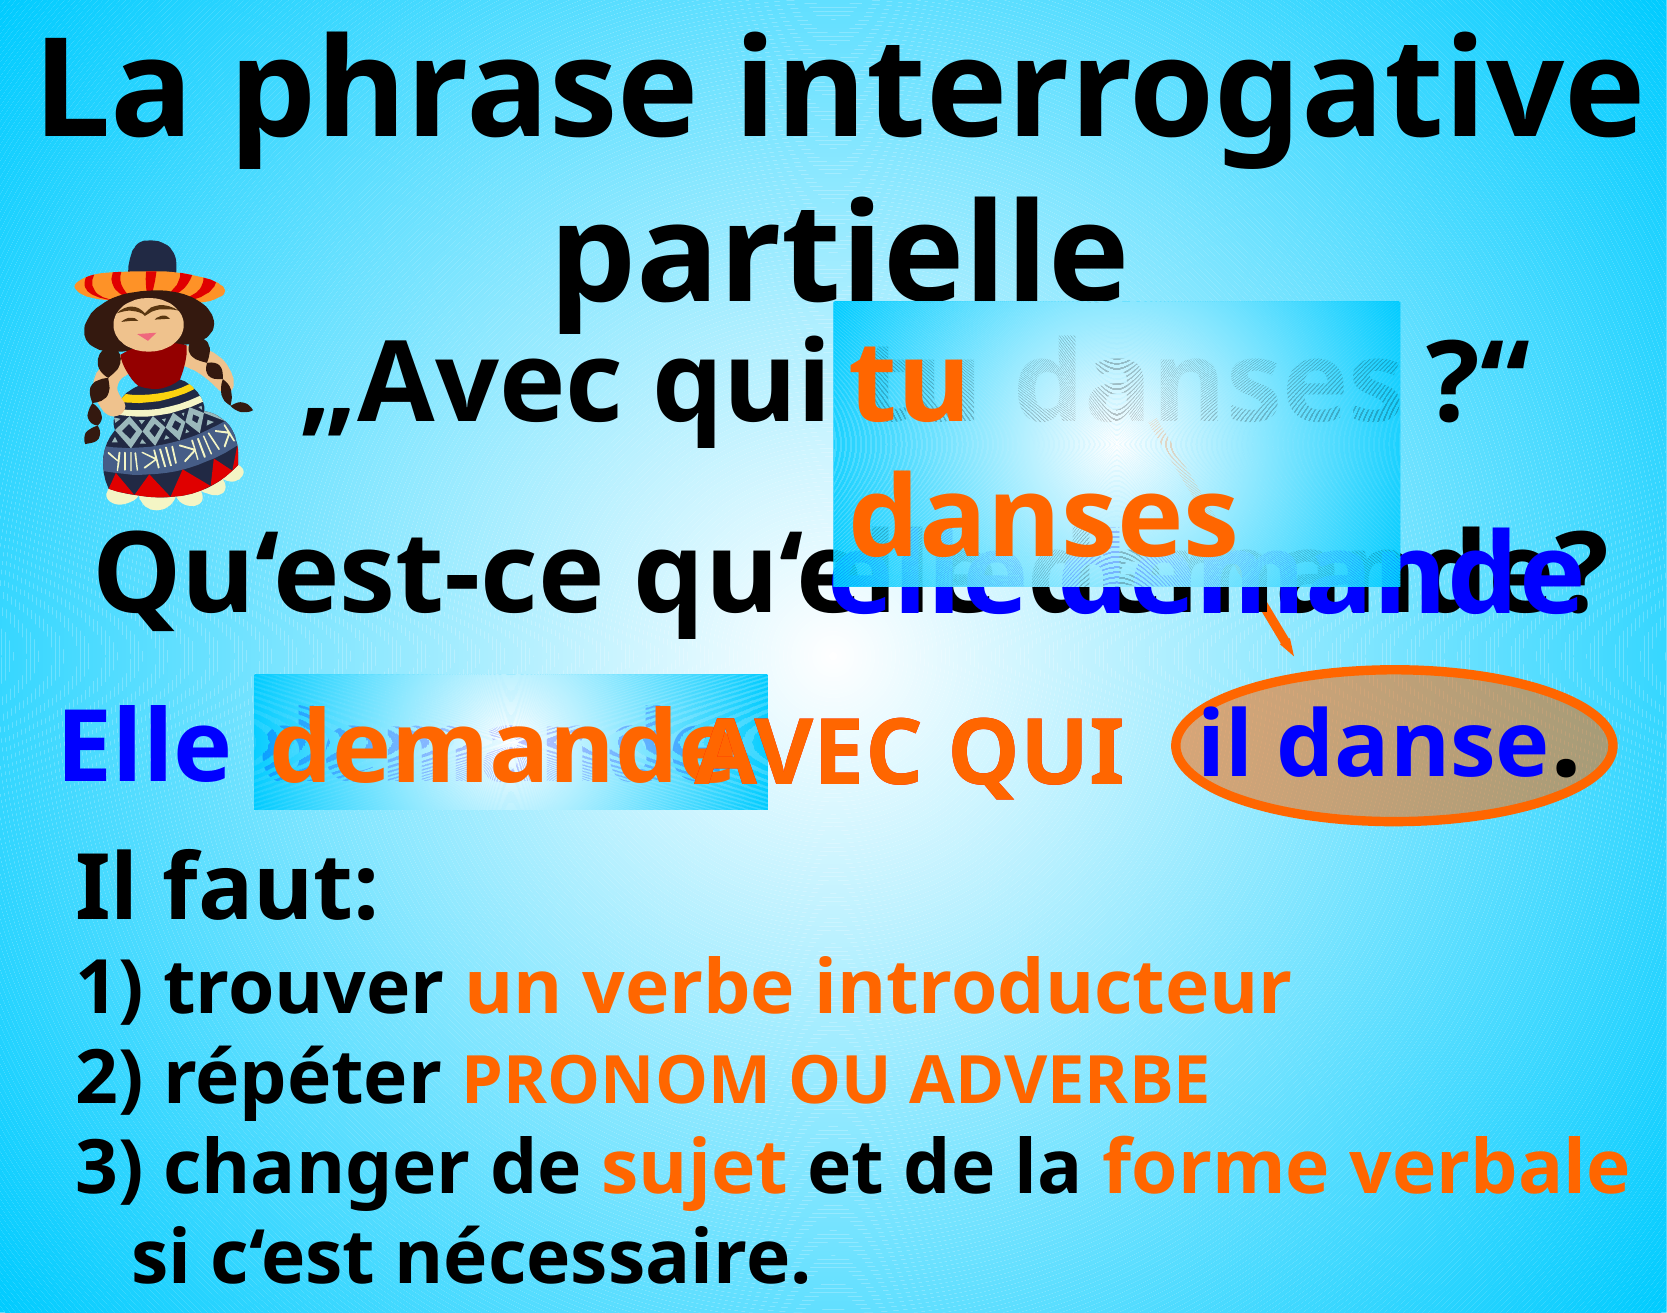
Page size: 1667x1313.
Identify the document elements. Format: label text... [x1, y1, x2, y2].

text_box AVEC QUI [679, 684, 1212, 810]
text_box [1265, 807, 1524, 822]
text_box demande [254, 674, 768, 810]
text_box Elle demande [41, 673, 881, 810]
text_box il danse. [1182, 656, 1637, 807]
text_box Qu‘est-ce qu‘elle demande? [77, 492, 833, 643]
text_box tu danses [833, 301, 1401, 452]
picture [73, 239, 254, 512]
text_box „Avec qui tu danses ?“ [1401, 301, 1667, 452]
text_box „Avec qui tu danses ?“ [284, 301, 833, 452]
text_box elle demande [812, 493, 1646, 644]
text_box La phrase interrogative partielle [18, 0, 1667, 337]
text_box Il faut: 1) trouver un verbe introducteur 2) répéter PRONOM OU ADVERBE 3) changer de sujet et de la forme verbale si c‘est nécessaire. [60, 820, 1667, 1307]
